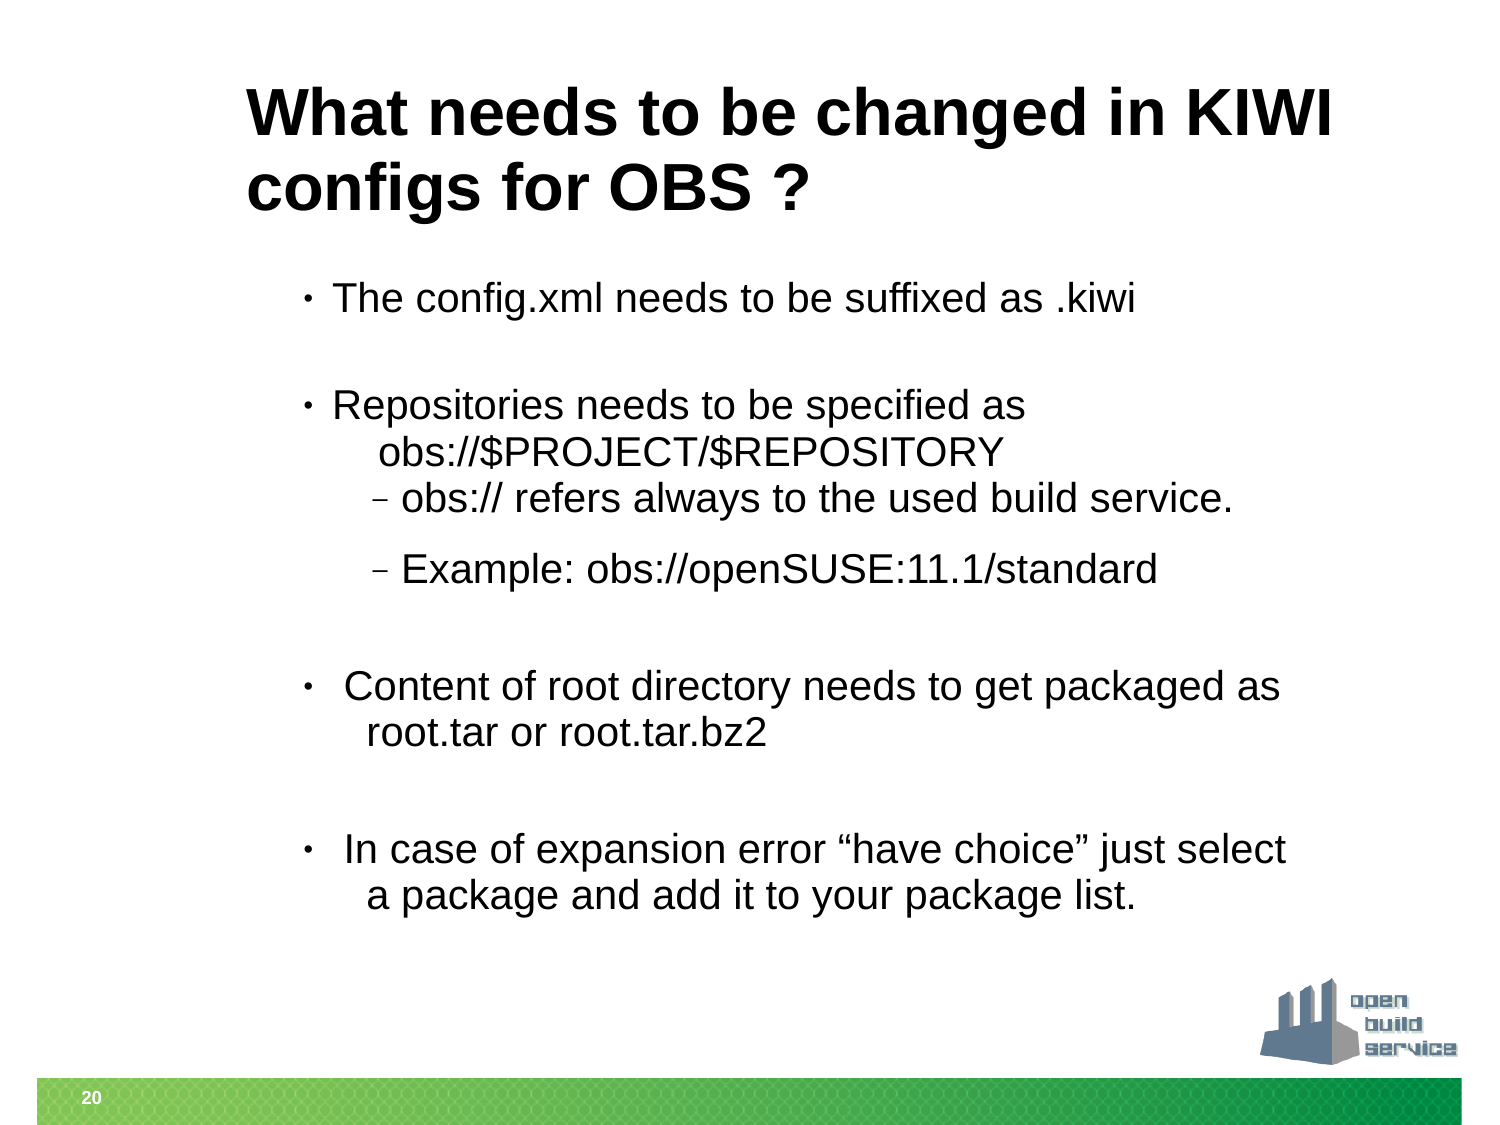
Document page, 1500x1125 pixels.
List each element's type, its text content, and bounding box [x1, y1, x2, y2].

title What needs to be changed in KIWI configs for OBS ? [246, 60, 1409, 239]
picture [37, 1078, 1462, 1125]
list The config.xml needs to be suffixed as .kiwi Repositories needs to be specified as obs://$PROJECT/$REPOSITORY obs:// refers always to the used build service. Example: obs://openSUSE:11.1/standard Content of root directory needs to get packaged as root.tar or root.tar.bz2 In case of expansion error “have choice” just select a package and add it to your package list. [245, 267, 1449, 995]
picture [1260, 978, 1458, 1065]
